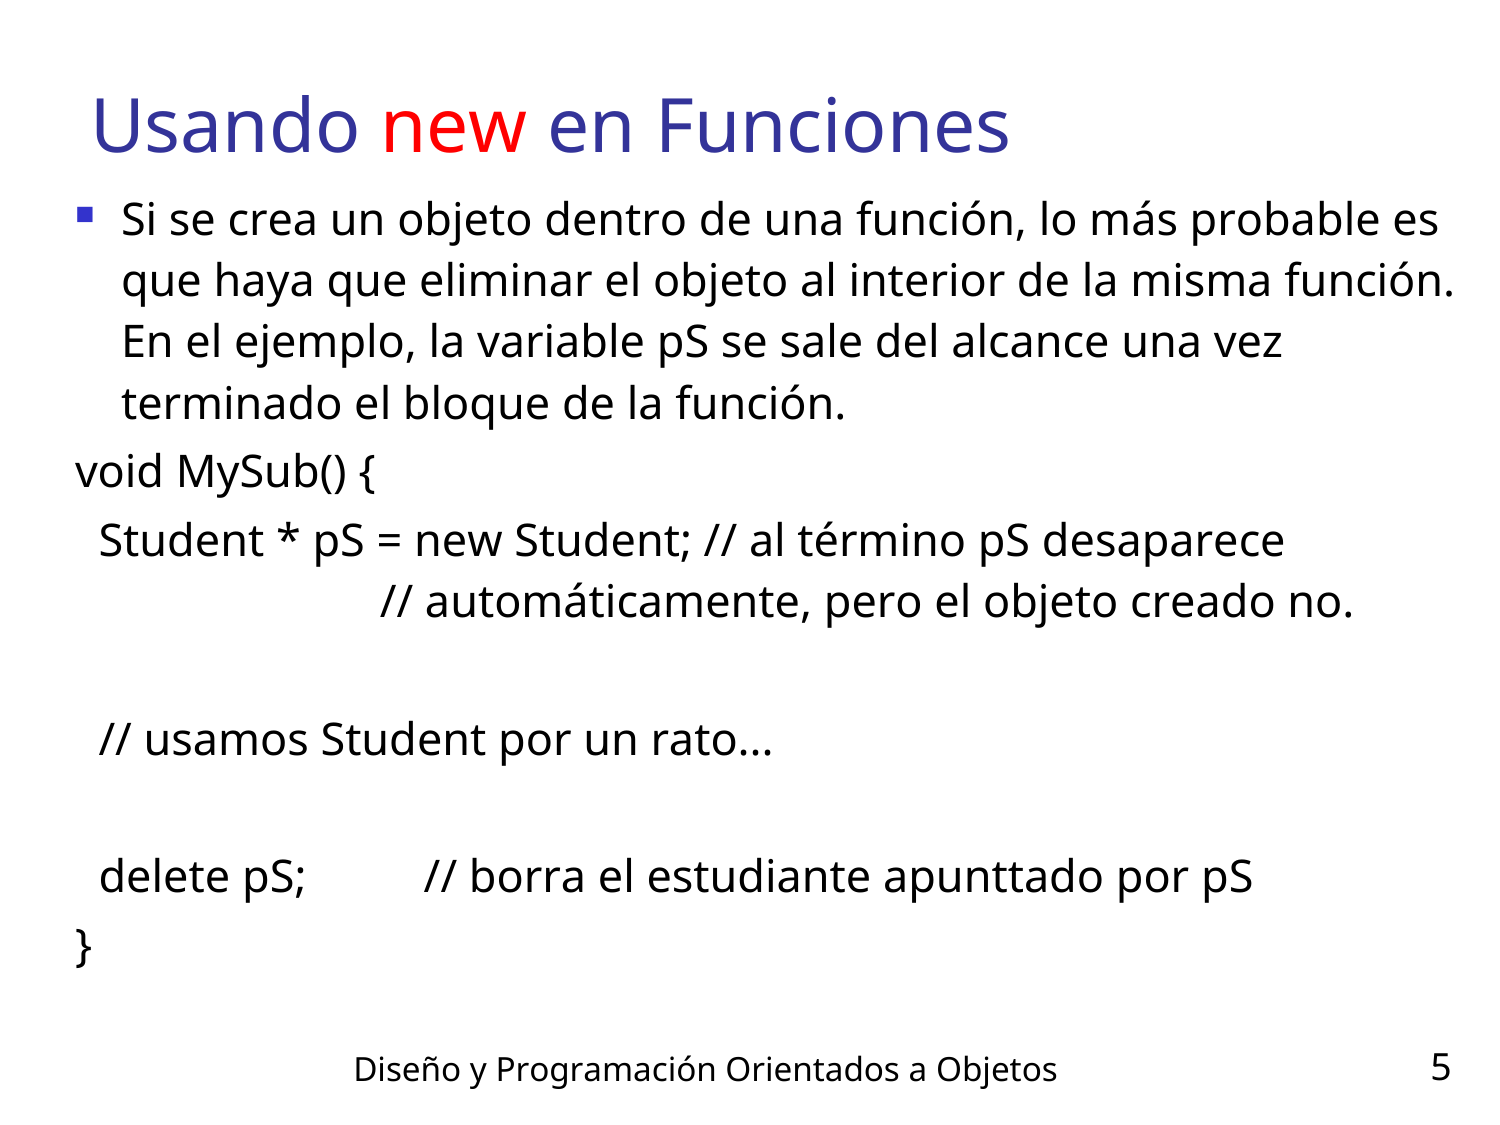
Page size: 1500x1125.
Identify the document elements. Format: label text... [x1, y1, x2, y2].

list Si se crea un objeto dentro de una función, lo más probable es que haya que eliminar el objeto al interior de la misma función. En el ejemplo, la variable pS se sale del alcance una vez terminado el bloque de la función. void MySub()‏ { Student * pS = new Student; // al término pS desaparece // automáticamente, pero el objeto creado no. // usamos Student por un rato... delete pS; // borra el estudiante apunttado por pS } [75, 187, 1462, 993]
title Usando new en Funciones [75, 19, 1466, 182]
